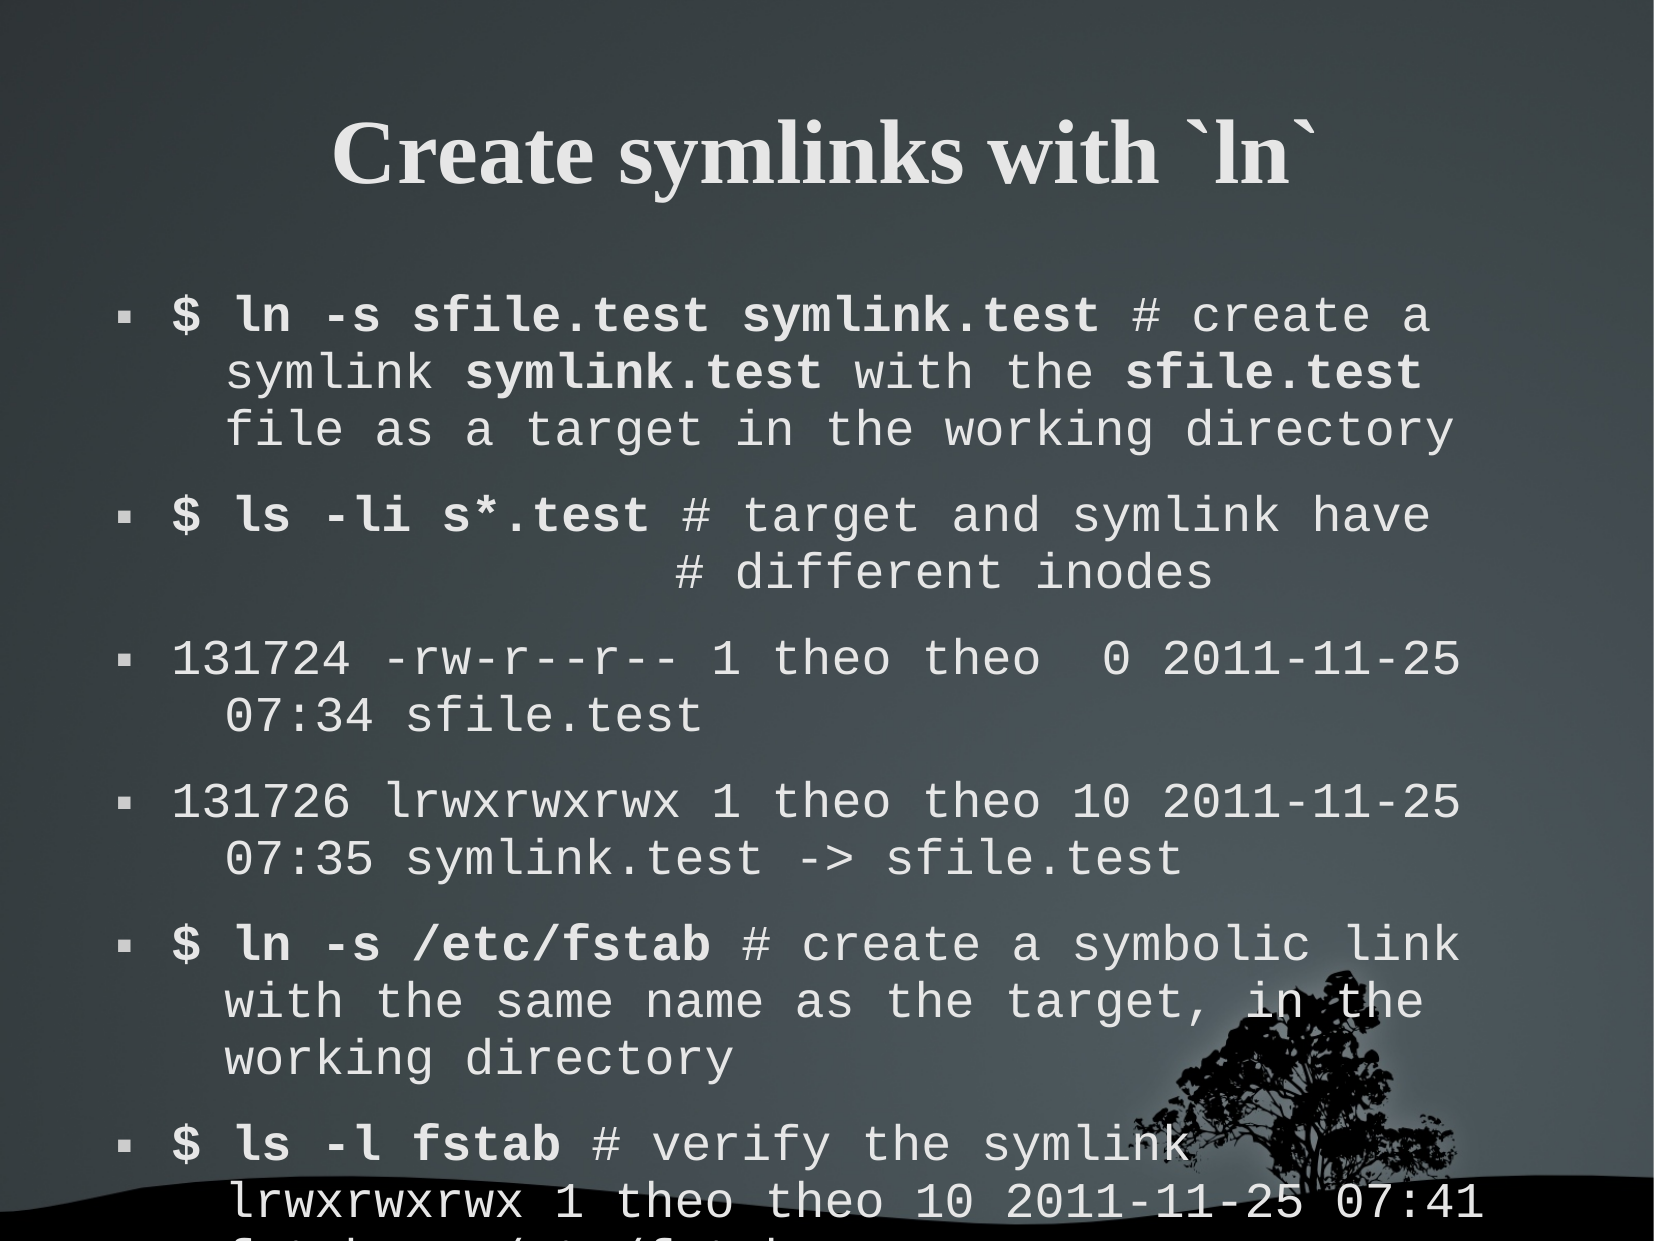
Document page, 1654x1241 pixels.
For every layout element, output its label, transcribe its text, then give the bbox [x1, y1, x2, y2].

picture [0, 0, 1654, 1241]
title Create symlinks with `ln` [82, 49, 1571, 257]
list $ ln -s sfile.test symlink.test # create a symlink symlink.test with the sfile.test file as a target in the working directory $ ls -li s*.test # target and symlink have # different inodes 131724 -rw-r--r-- 1 theo theo 0 2011-11-25 07:34 sfile.test 131726 lrwxrwxrwx 1 theo theo 10 2011-11-25 07:35 symlink.test -> sfile.test $ ln -s /etc/fstab # create a symbolic link with the same name as the target, in the working directory $ ls -l fstab # verify the symlink lrwxrwxrwx 1 theo theo 10 2011-11-25 07:41 fstab -> /etc/fstab $ ln -s /etc/fstab fstab.slink # create a symlink named fstab.slink and target /etc/fstab,in the current directory [82, 290, 1571, 1209]
